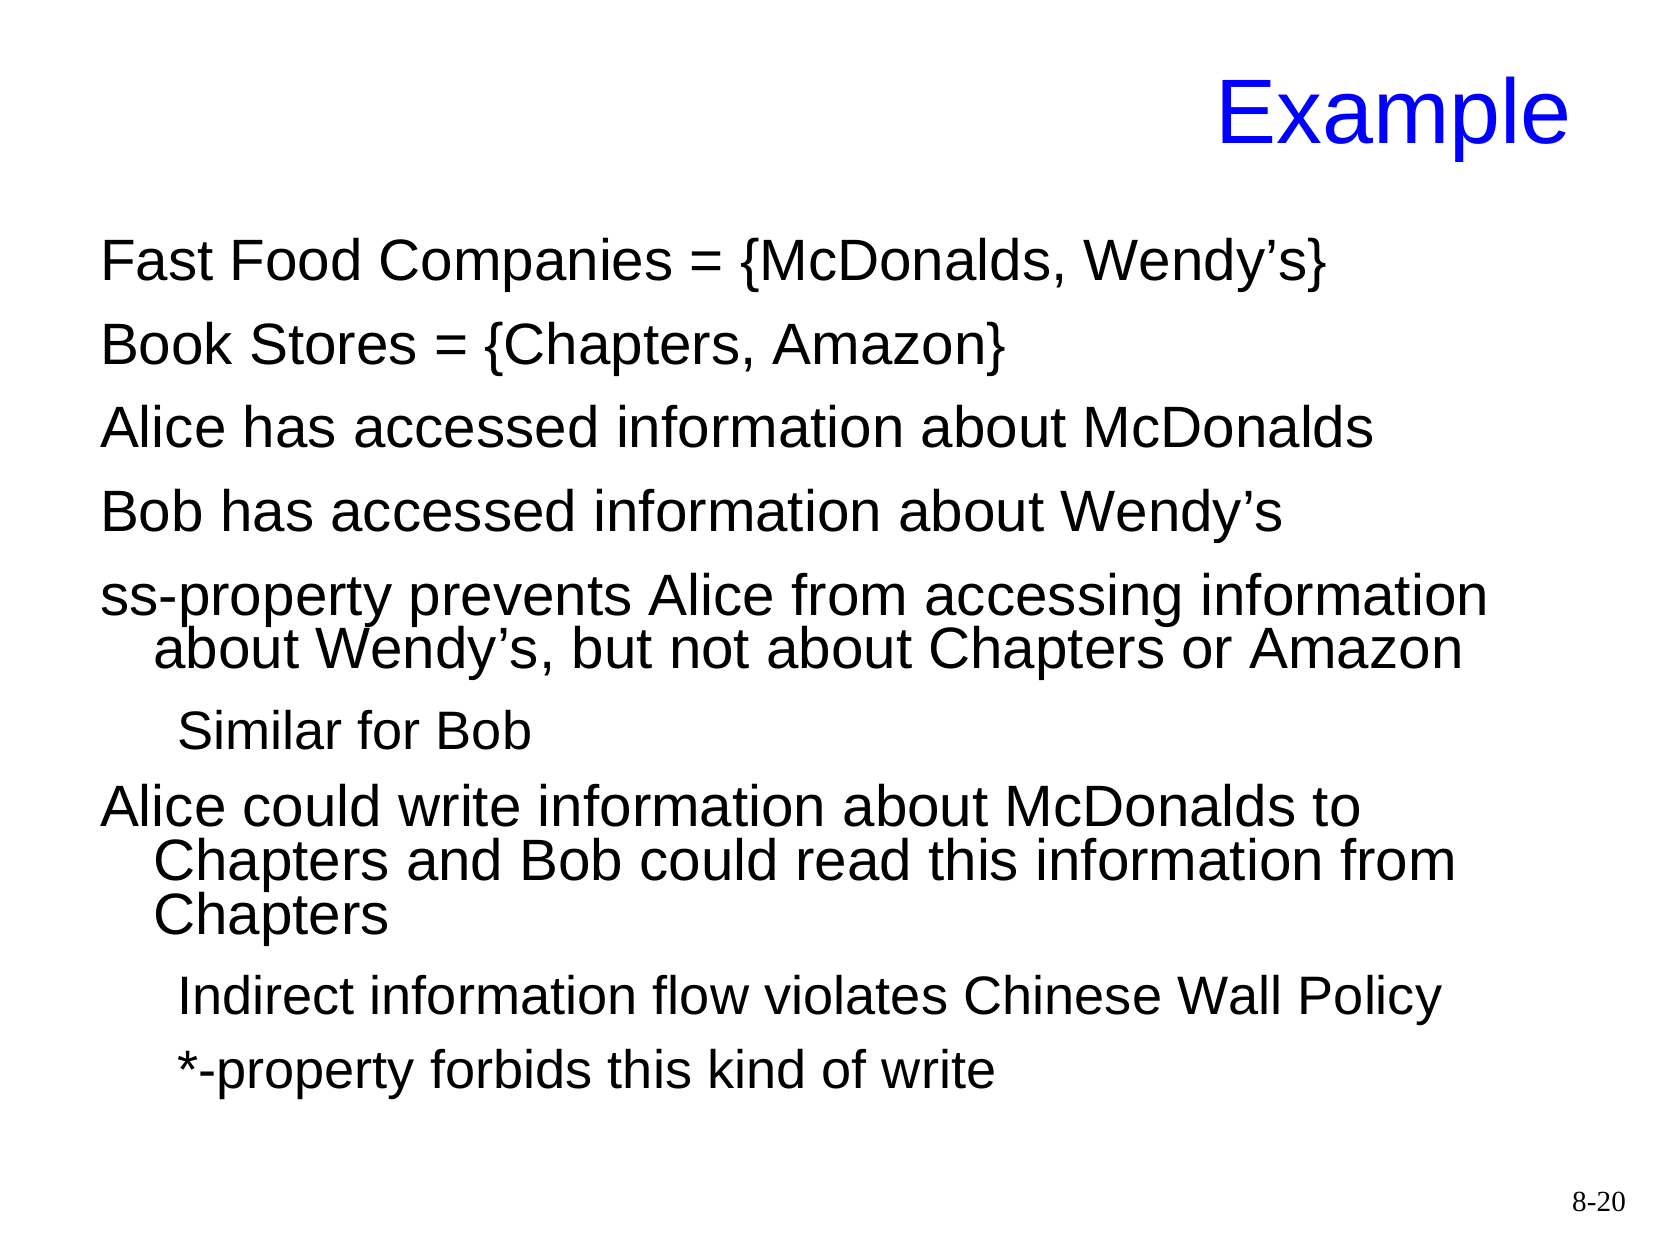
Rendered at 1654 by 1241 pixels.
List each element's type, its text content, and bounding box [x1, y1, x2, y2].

list Fast Food Companies = {McDonalds, Wendy’s} Book Stores = {Chapters, Amazon} Alice has accessed information about McDonalds Bob has accessed information about Wendy’s ss-property prevents Alice from accessing information about Wendy’s, but not about Chapters or Amazon Similar for Bob Alice could write information about McDonalds to Chapters and Bob could read this information from Chapters Indirect information flow violates Chinese Wall Policy *-property forbids this kind of write [82, 237, 1571, 1170]
title Example [84, 11, 1573, 218]
